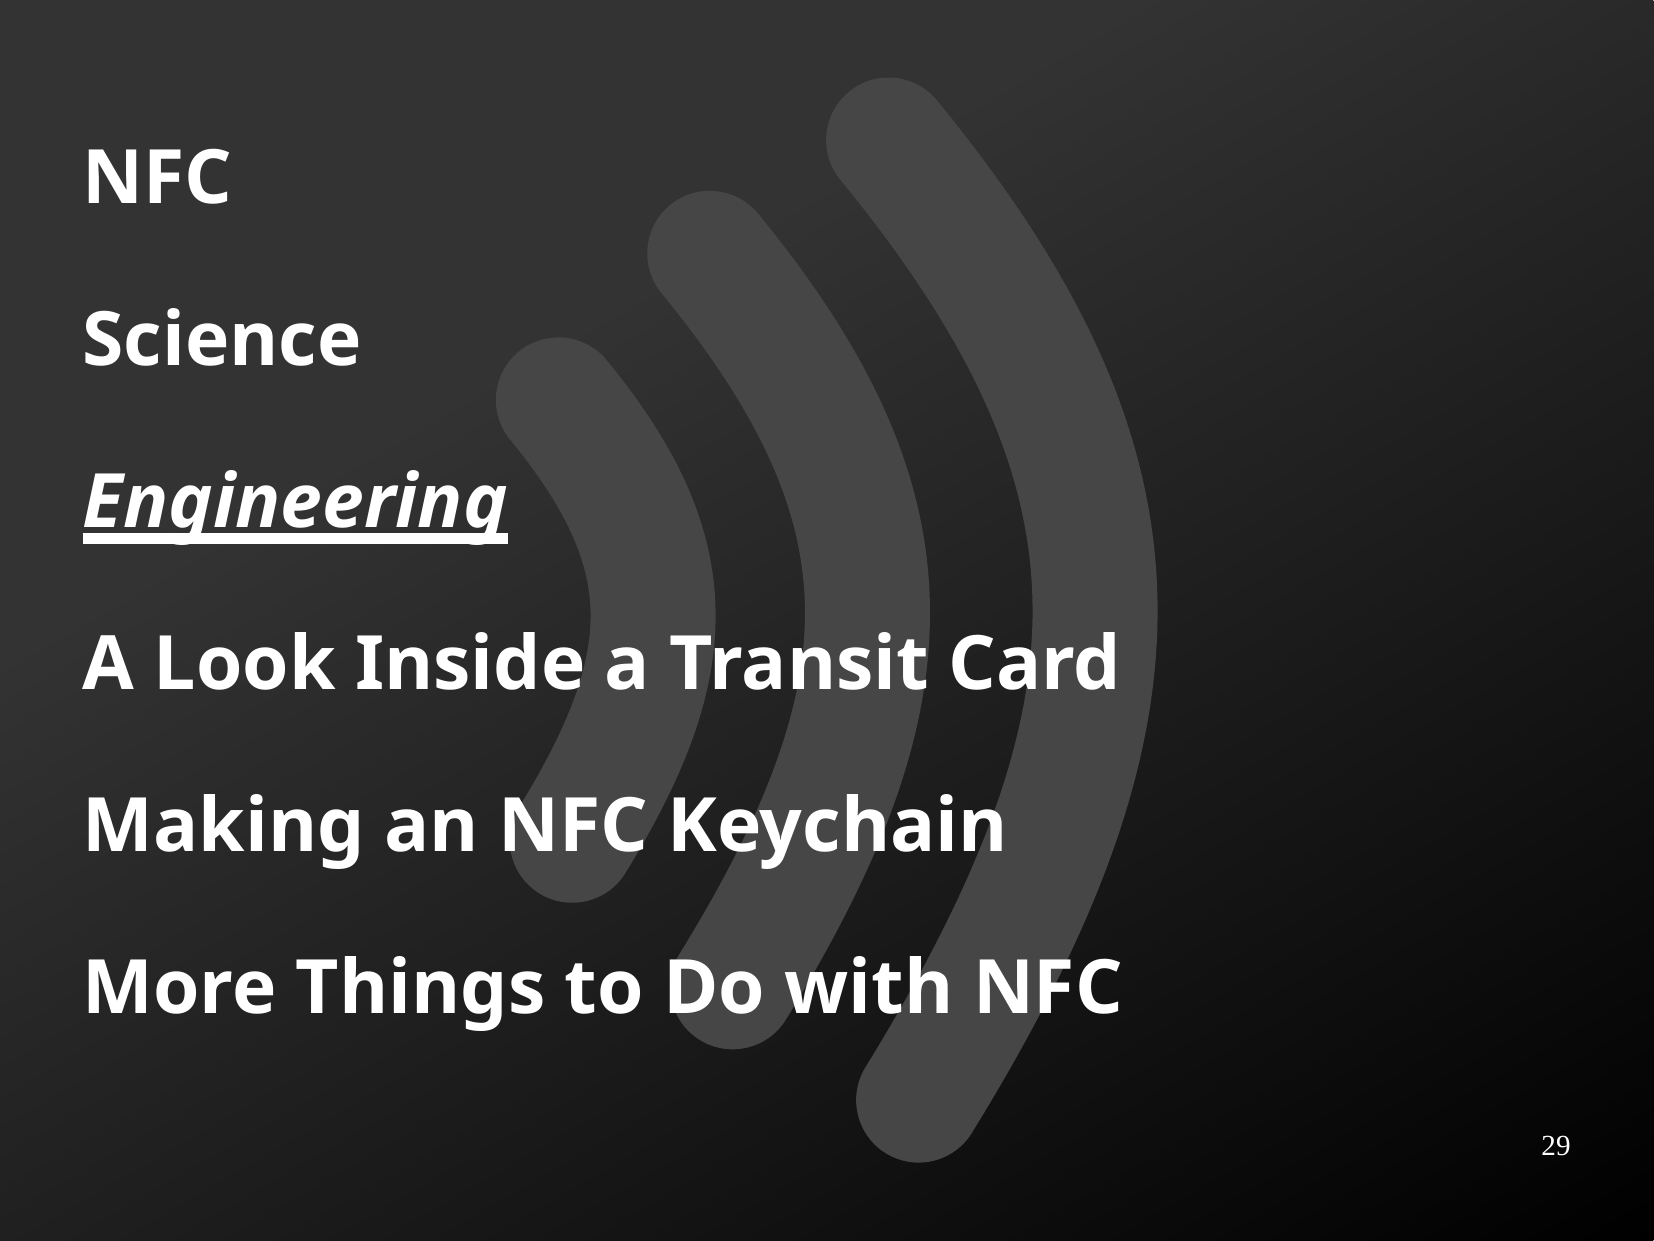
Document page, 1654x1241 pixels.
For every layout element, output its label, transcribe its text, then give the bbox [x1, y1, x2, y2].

subtitle NFC Science Engineering A Look Inside a Transit Card Making an NFC Keychain More Things to Do with NFC [82, 49, 1571, 1109]
